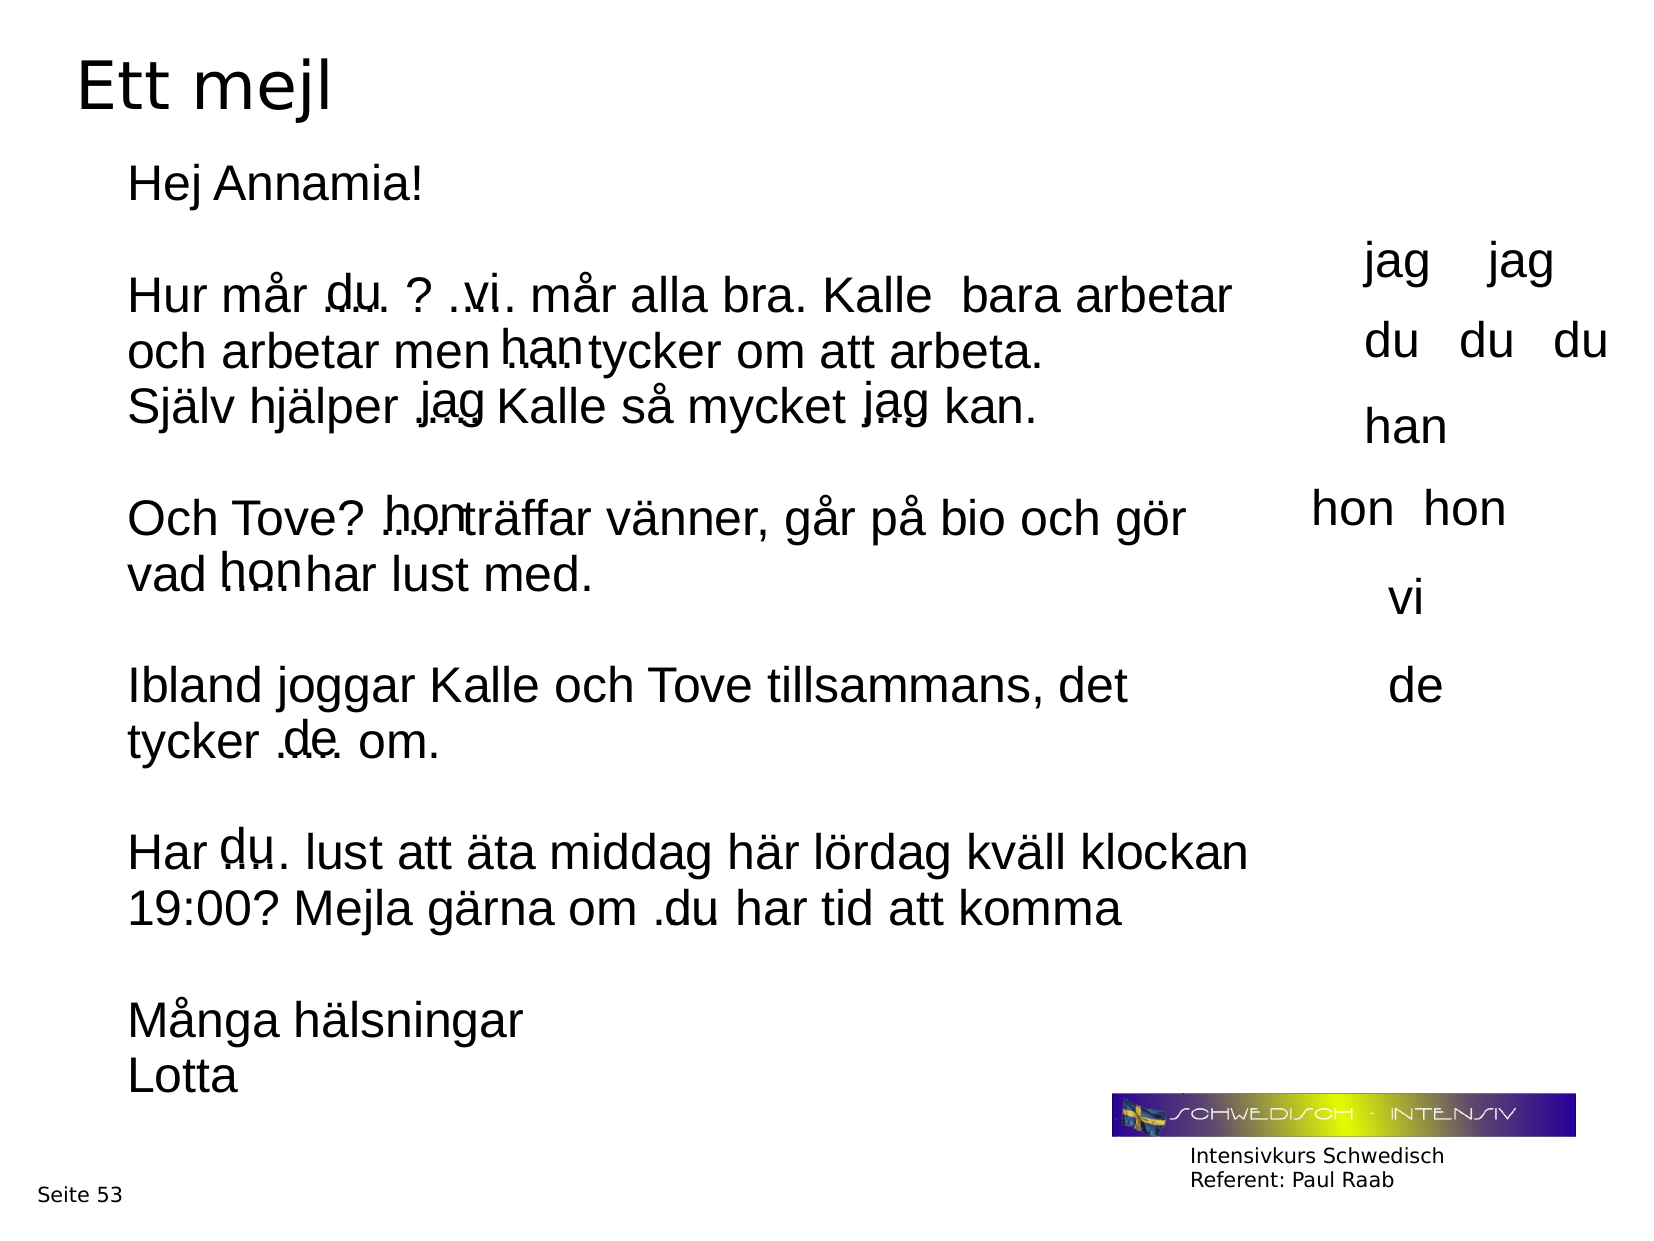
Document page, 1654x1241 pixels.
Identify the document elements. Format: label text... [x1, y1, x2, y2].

text_box jag [1474, 225, 1587, 296]
text_box han [1350, 390, 1501, 461]
text_box vi [450, 256, 563, 328]
text_box hon [369, 479, 520, 550]
text_box hon [1297, 473, 1409, 544]
text_box vi [1373, 561, 1487, 633]
text_box [1087, 262, 1351, 333]
text_box du [311, 256, 425, 328]
text_box de [1373, 650, 1487, 721]
text_box du [1350, 304, 1444, 376]
text_box de [268, 703, 381, 774]
picture [1112, 1093, 1576, 1137]
text_box hon [1409, 473, 1560, 544]
text_box Hej Annamia! Hur mår ..... ? ..... mår alla bra. Kalle bara arbetar och arbetar men ..... tycker om att arbeta. Själv hjälper ..... Kalle så mycket ..... kan. Och Tove? ..... träffar vänner, går på bio och gör vad ..... har lust med. Ibland joggar Kalle och Tove tillsammans, det tycker ..... om. Har ..... lust att äta middag här lördag kväll klockan 19:00? Mejla gärna om ..... har tid att komma Många hälsningar Lotta [112, 148, 1276, 1111]
text_box jag [1350, 225, 1463, 296]
text_box du [1444, 304, 1539, 376]
text_box jag [848, 364, 962, 436]
text_box hon [205, 535, 356, 606]
text_box Ett mejl [61, 39, 713, 133]
text_box han [486, 311, 636, 383]
text_box du [1539, 304, 1652, 376]
text_box du [649, 872, 762, 944]
text_box jag [405, 364, 519, 436]
text_box du [205, 811, 318, 882]
